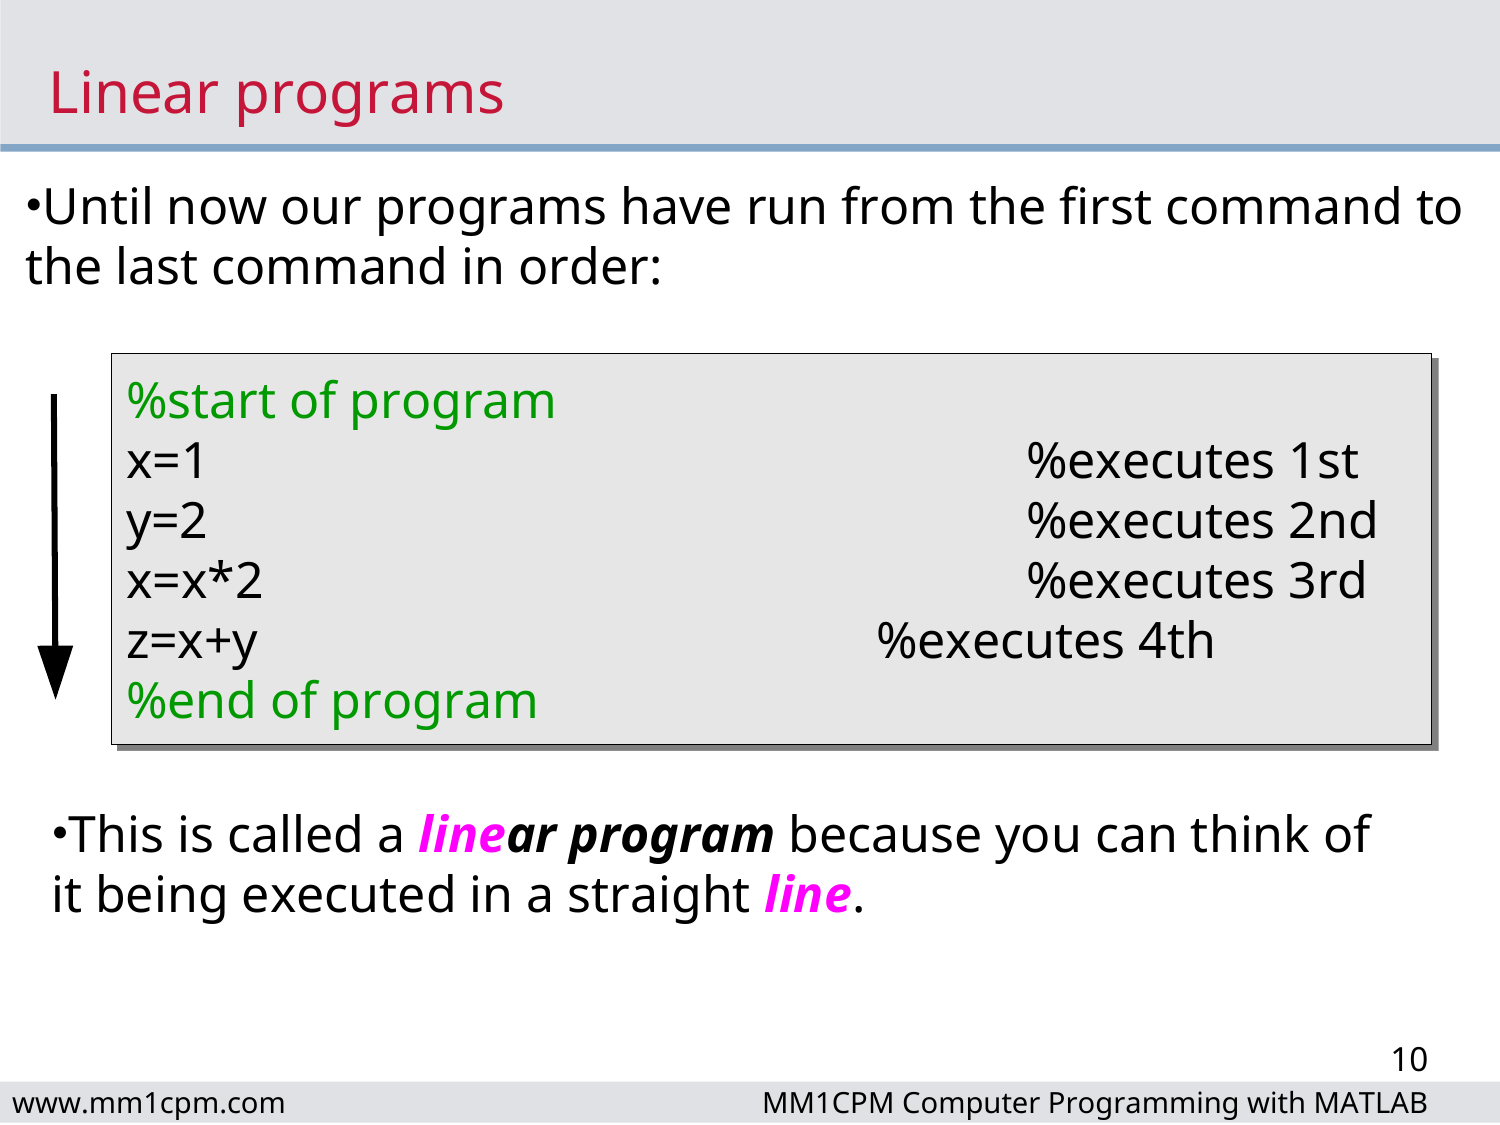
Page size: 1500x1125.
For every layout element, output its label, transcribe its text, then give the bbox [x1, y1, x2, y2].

text_box <number> [1375, 1030, 1500, 1101]
text_box %start of program x=1 %executes 1st y=2 %executes 2nd x=x*2 %executes 3rd z=x+y %executes 4th %end of program [111, 353, 1432, 745]
text_box Until now our programs have run from the first command to the last command in order: [10, 167, 1498, 603]
text_box This is called a linear program because you can think of it being executed in a straight line. [36, 795, 1431, 931]
title Linear programs [34, 38, 1144, 144]
